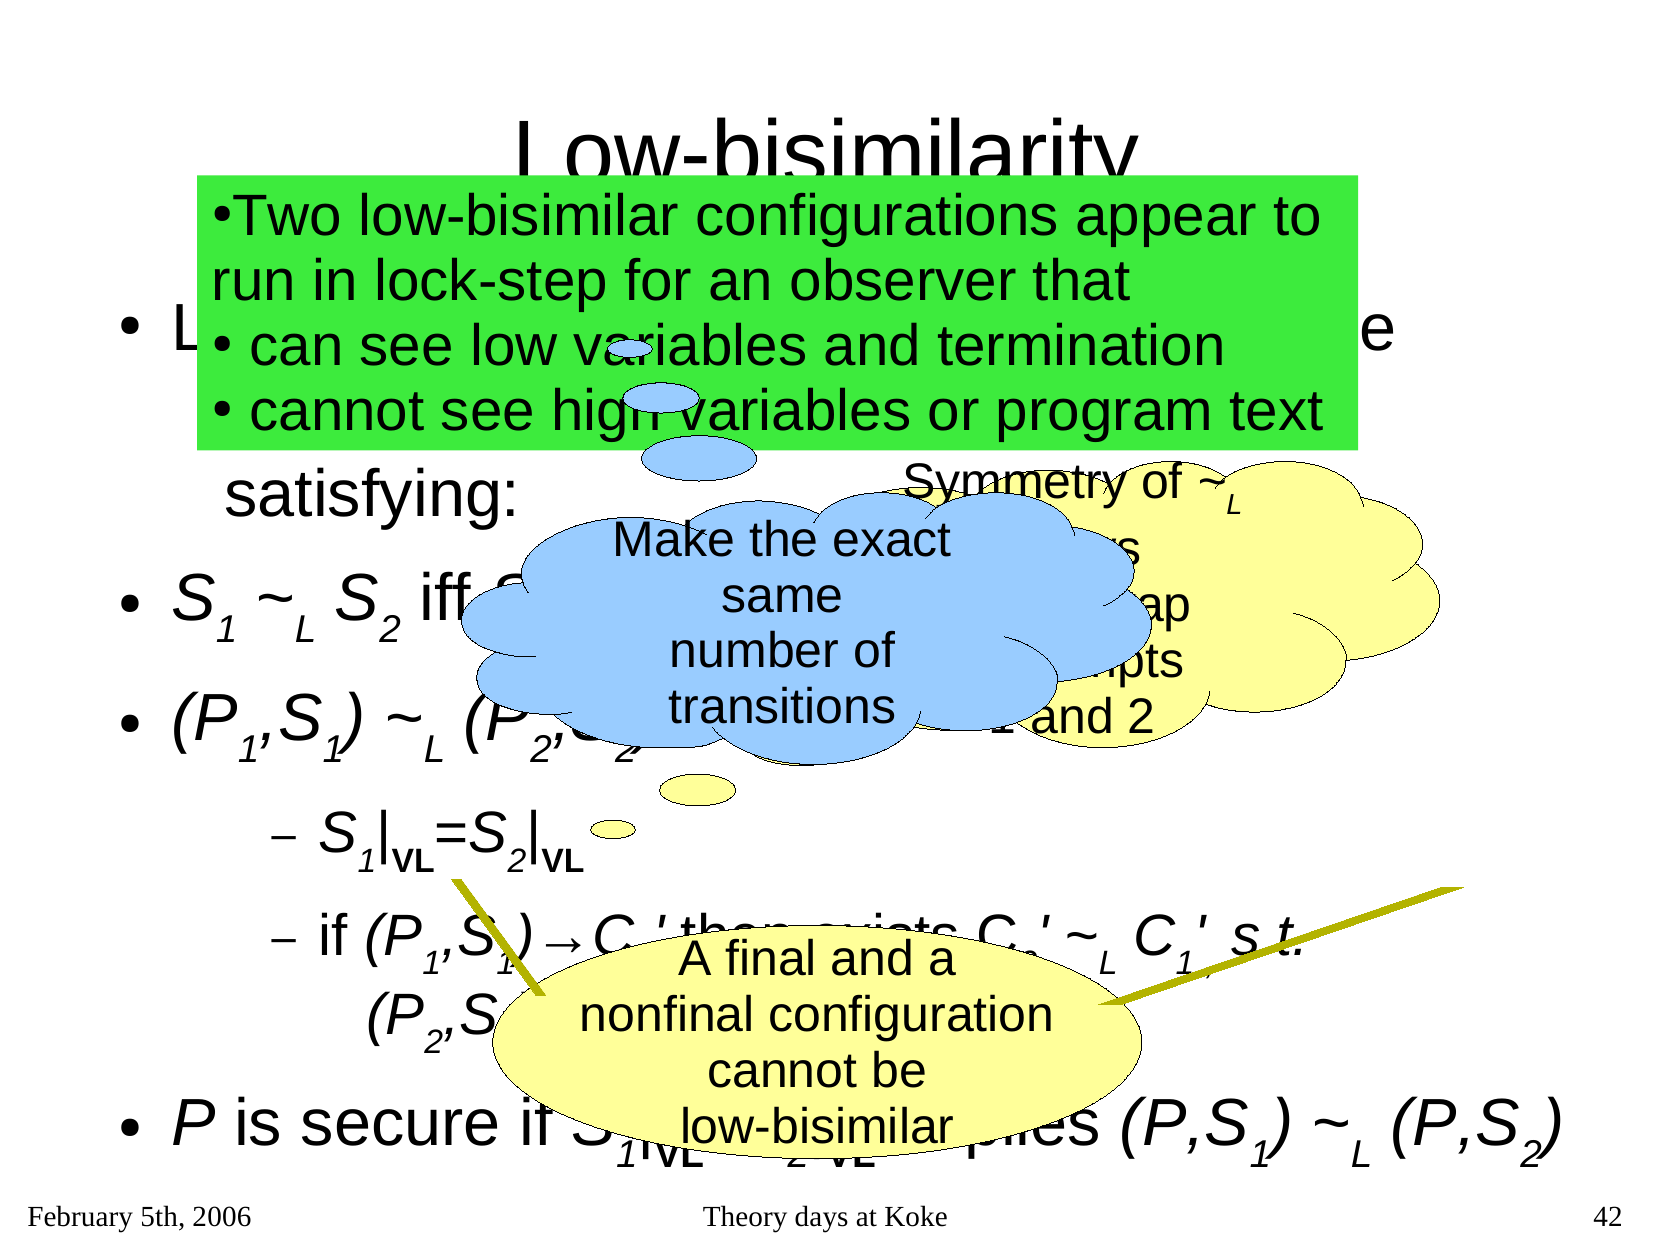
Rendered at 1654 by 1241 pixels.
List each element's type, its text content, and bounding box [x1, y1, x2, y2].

text_box Make the exact same number of transitions [622, 382, 700, 414]
text_box Two low-bisimilar configurations appear to run in lock-step for an observer that can see low variables and termination cannot see high variables or program text [197, 175, 1359, 451]
title Low-bisimilarity [82, 49, 1571, 257]
text_box A final and a nonfinal configuration cannot be low-bisimilar [492, 925, 1142, 1159]
list Low-bisimilarity is the largest equivalence relation ~L on program configurations satisfying: S1 ~L S2 iff S1|VL=S2|VL (P1,S1) ~L (P2,S2) if S1|VL=S2|VL if (P1,S1)→C1' then exists C2' ~L C1', s.t. (P2,S2)→C2' P is secure if S1|VL=S2|VL implies (P,S1) ~L (P,S2) [82, 290, 1571, 1109]
text_box [451, 879, 546, 996]
text_box Symmetry of ~L allows us to swap subscripts 1 and 2 [1017, 461, 1440, 748]
text_box Make the exact same number of transitions [461, 492, 1152, 765]
text_box Make the exact same number of transitions [607, 339, 653, 358]
text_box Symmetry of ~L allows us to swap subscripts 1 and 2 [659, 774, 736, 806]
text_box Make the exact same number of transitions [641, 435, 757, 482]
text_box [1098, 887, 1464, 1005]
